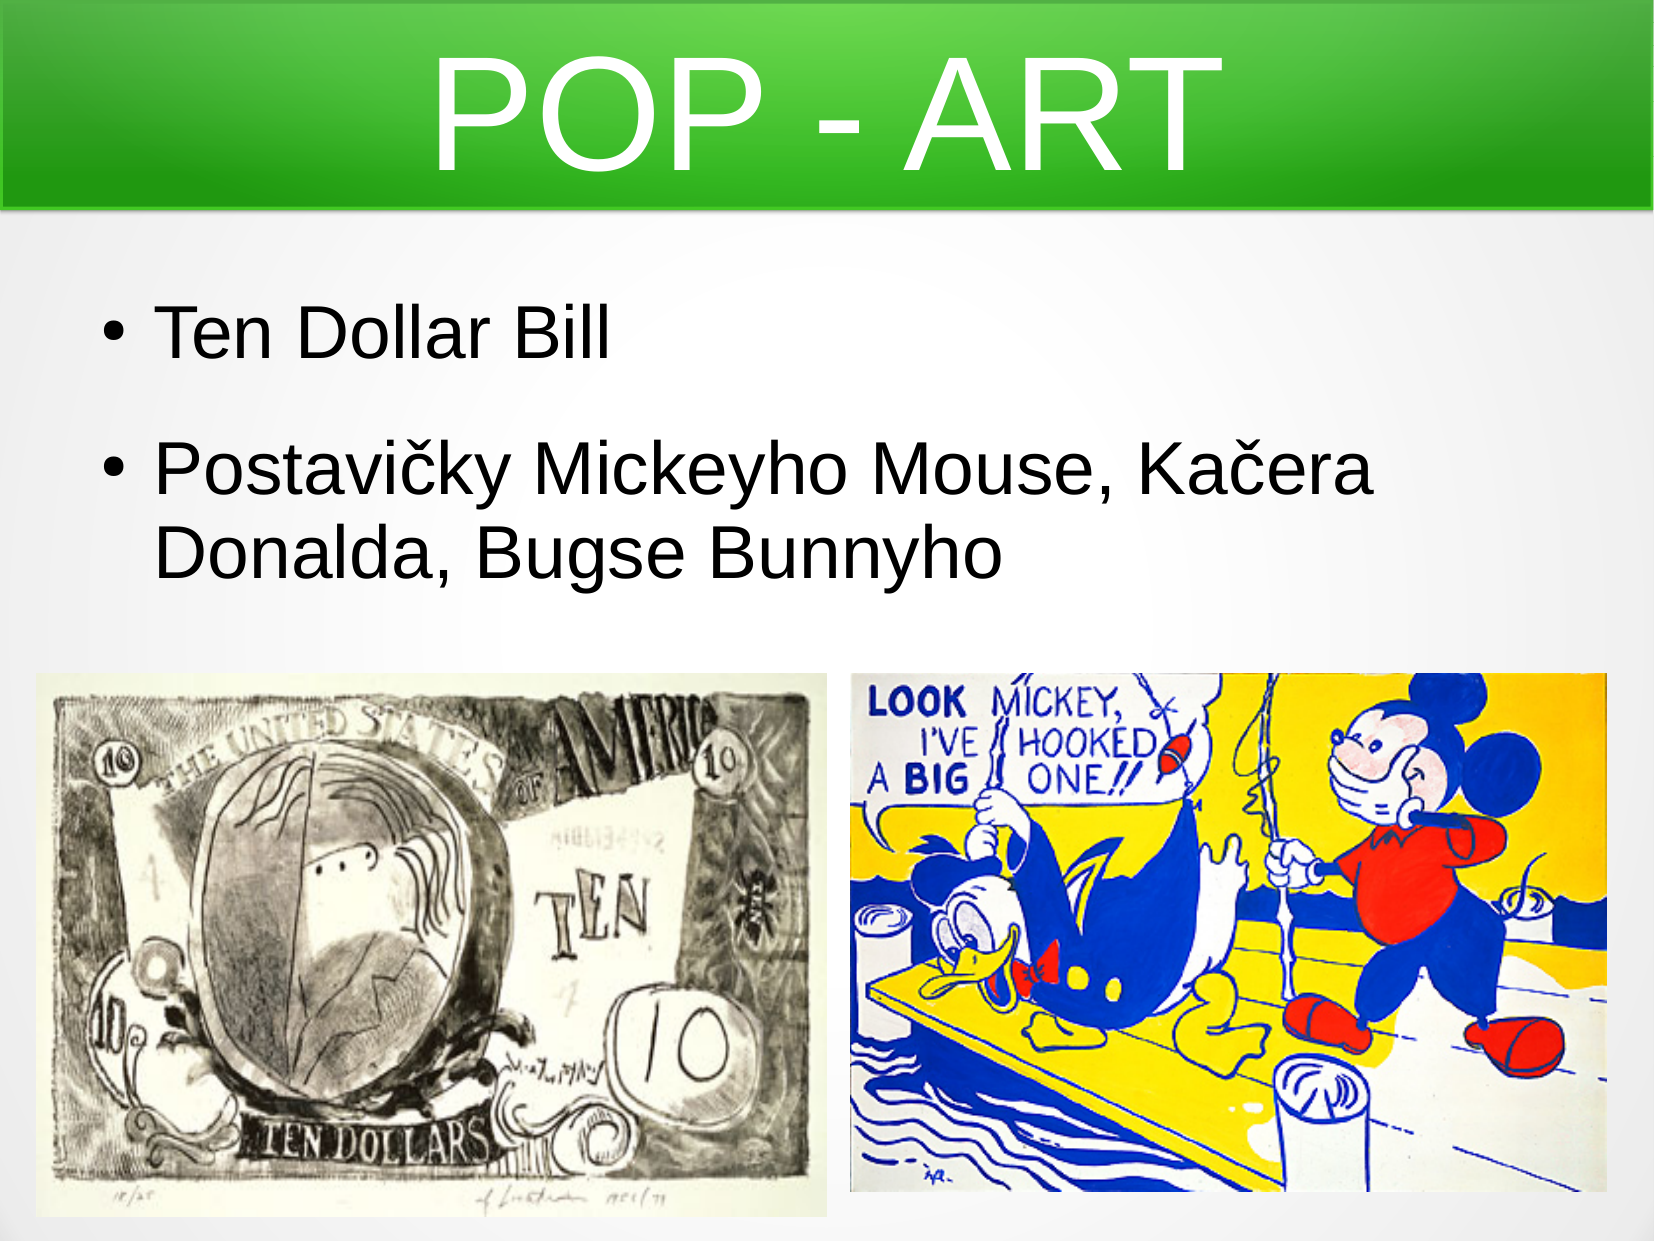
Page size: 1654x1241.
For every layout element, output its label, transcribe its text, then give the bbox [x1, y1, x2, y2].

list Ten Dollar Bill Postavičky Mickeyho Mouse, Kačera Donalda, Bugse Bunnyho [82, 290, 1538, 1010]
picture [850, 673, 1607, 1192]
picture [36, 673, 827, 1217]
title POP - ART [82, 23, 1571, 206]
